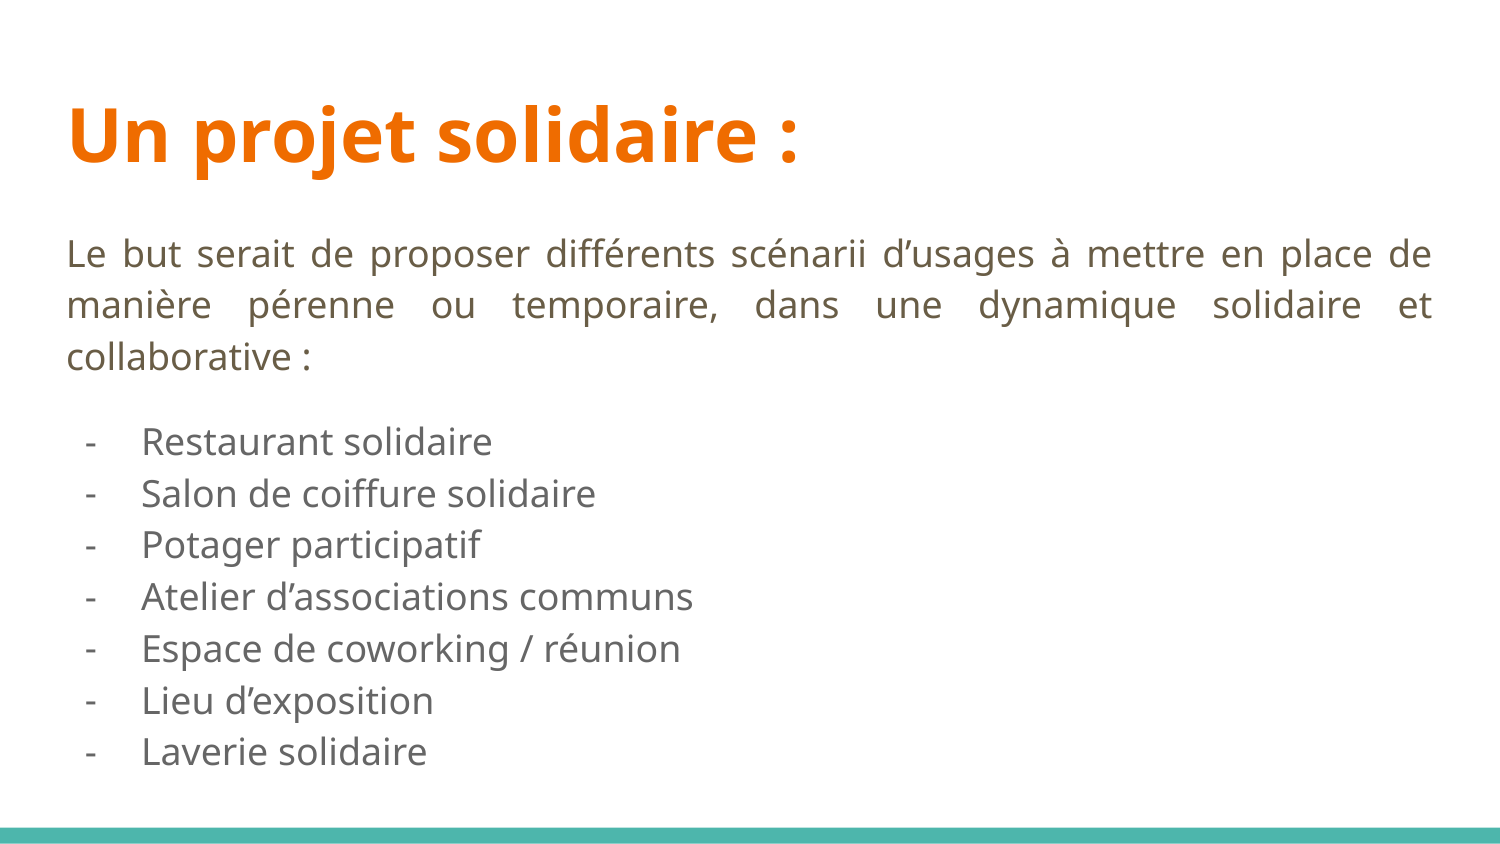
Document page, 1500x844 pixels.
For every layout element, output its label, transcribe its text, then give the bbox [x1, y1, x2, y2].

list Le but serait de proposer différents scénarii d’usages à mettre en place de manière pérenne ou temporaire, dans une dynamique solidaire et collaborative : Restaurant solidaire Salon de coiffure solidaire Potager participatif Atelier d’associations communs Espace de coworking / réunion Lieu d’exposition Laverie solidaire [51, 207, 1449, 750]
title Un projet solidaire : [51, 72, 1449, 189]
